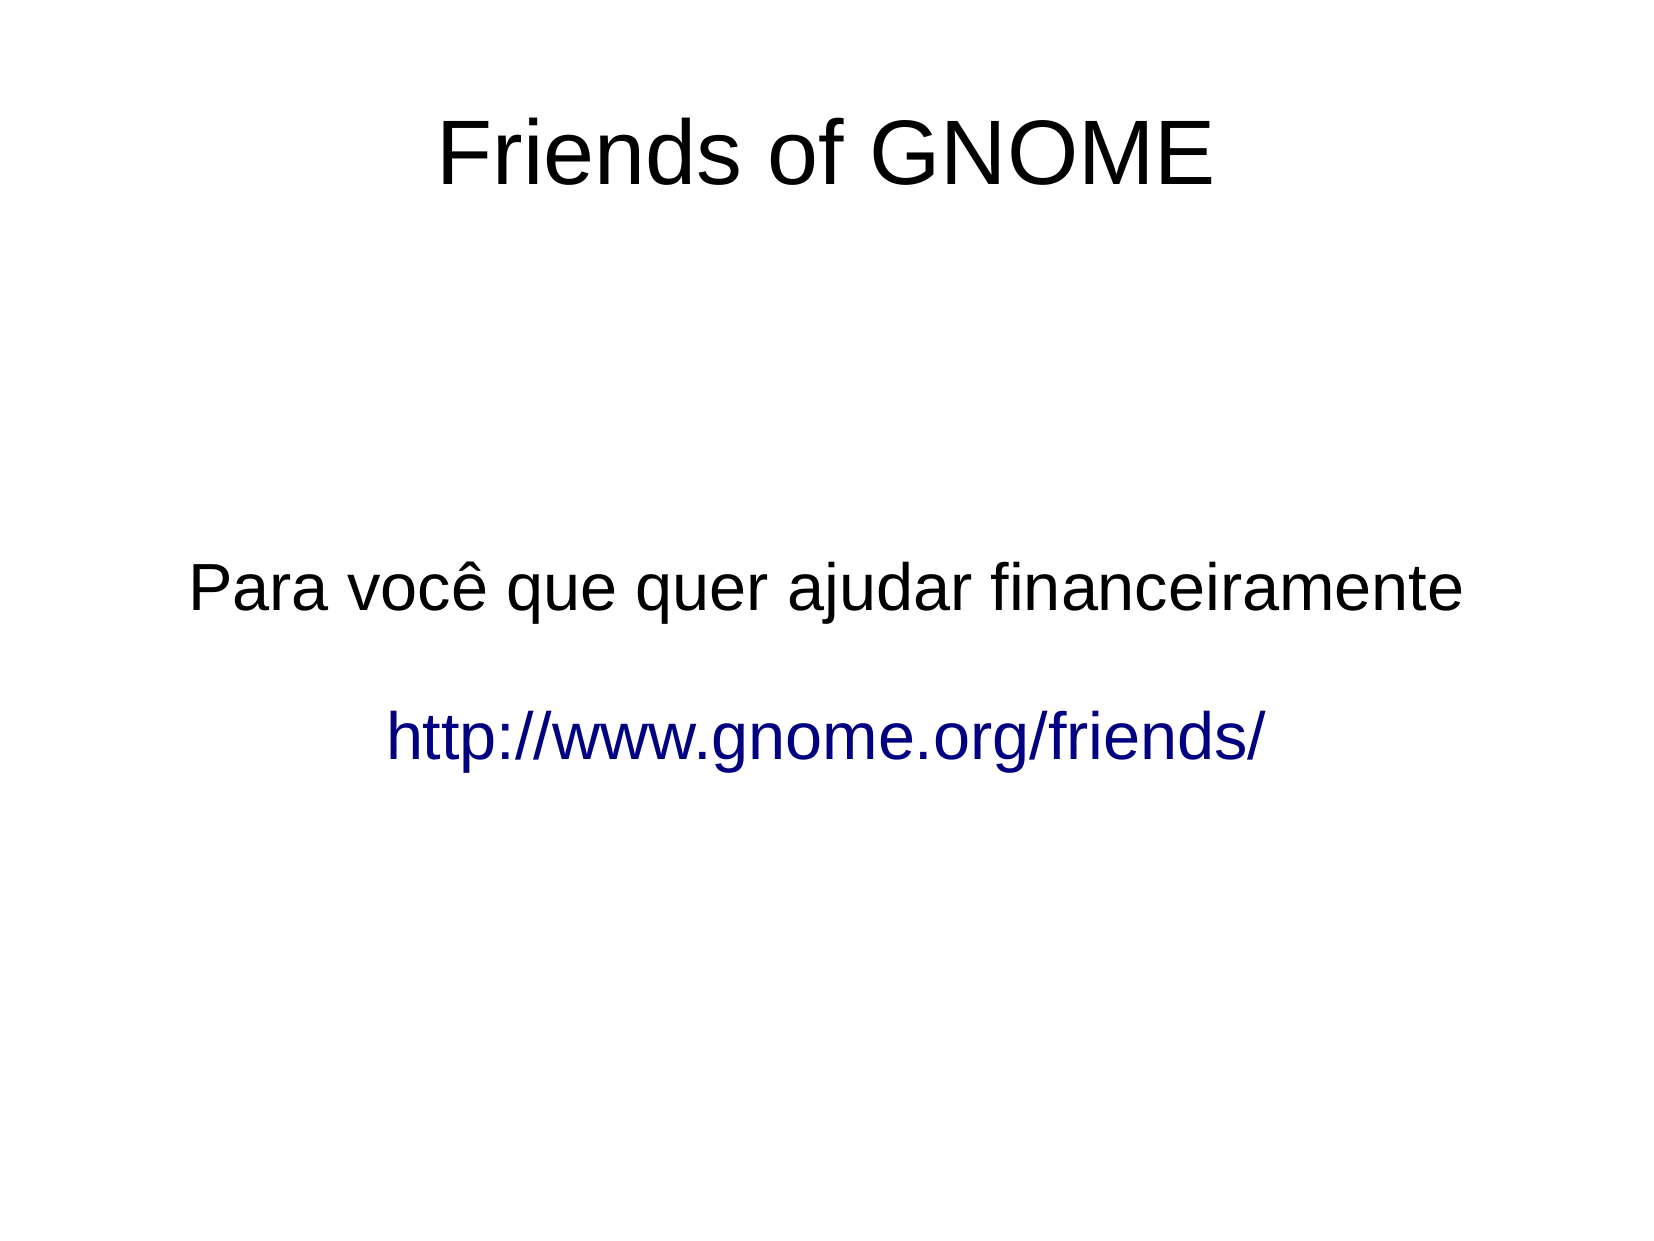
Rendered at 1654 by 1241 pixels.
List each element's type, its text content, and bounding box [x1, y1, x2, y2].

title Friends of GNOME [82, 56, 1571, 250]
subtitle Para você que quer ajudar financeiramente http://www.gnome.org/friends/ [82, 297, 1571, 1102]
